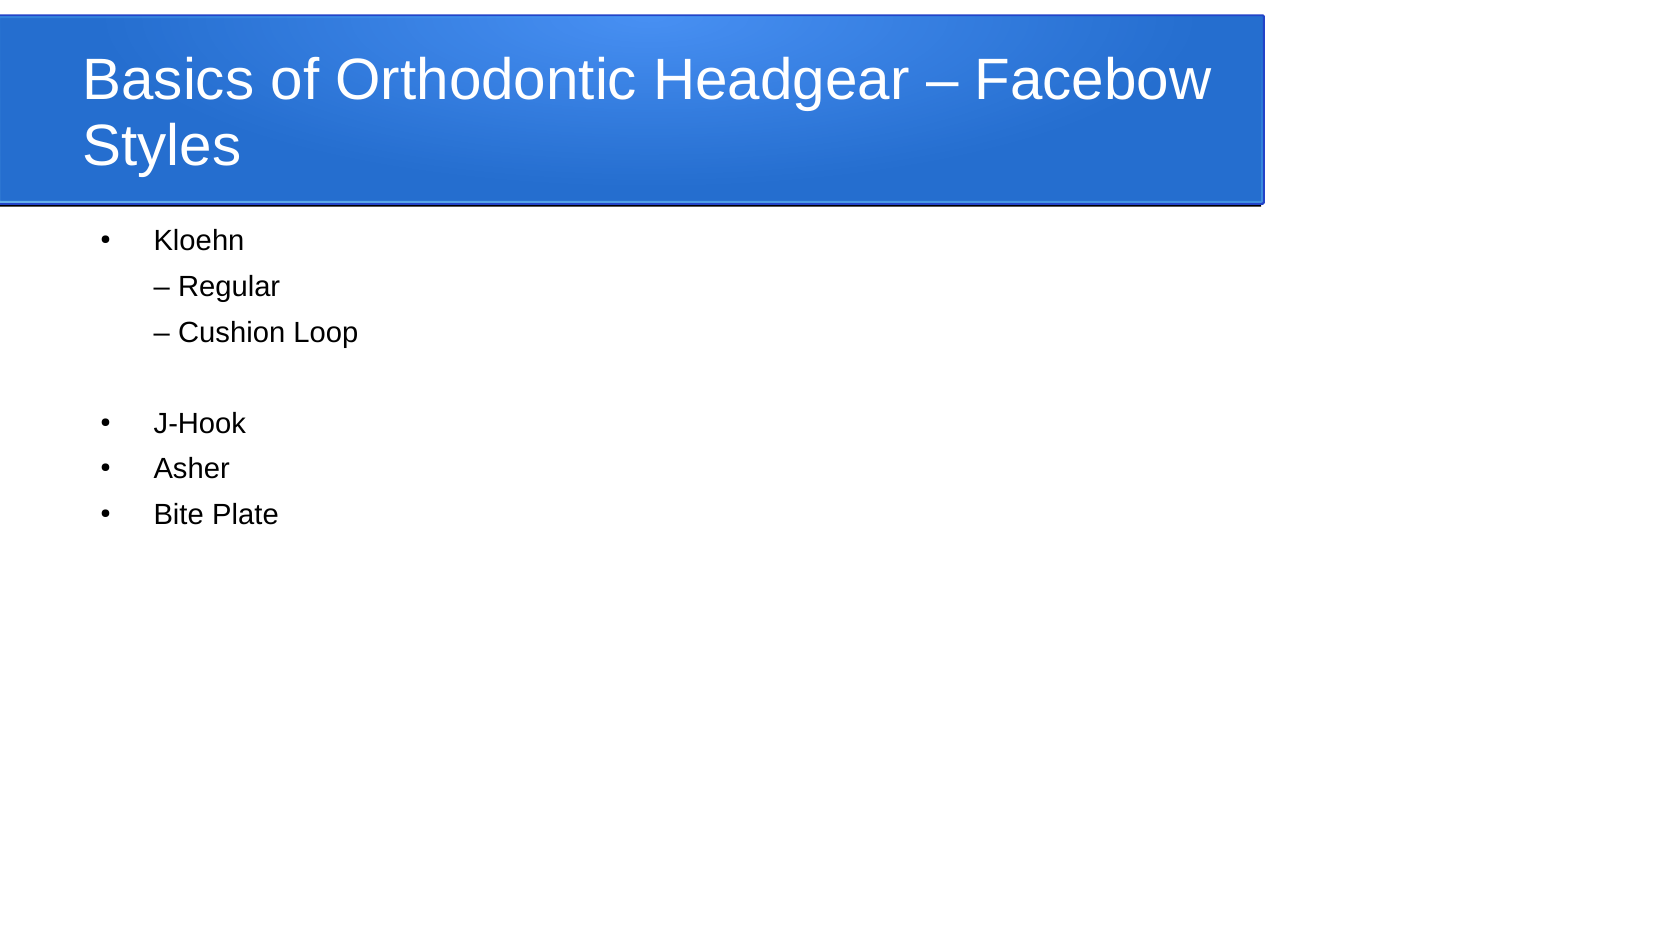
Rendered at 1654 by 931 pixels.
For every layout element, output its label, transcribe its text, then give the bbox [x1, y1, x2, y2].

title Basics of Orthodontic Headgear – Facebow Styles [82, 35, 1235, 189]
list Kloehn – Regular – Cushion Loop J-Hook Asher Bite Plate [82, 224, 1571, 764]
